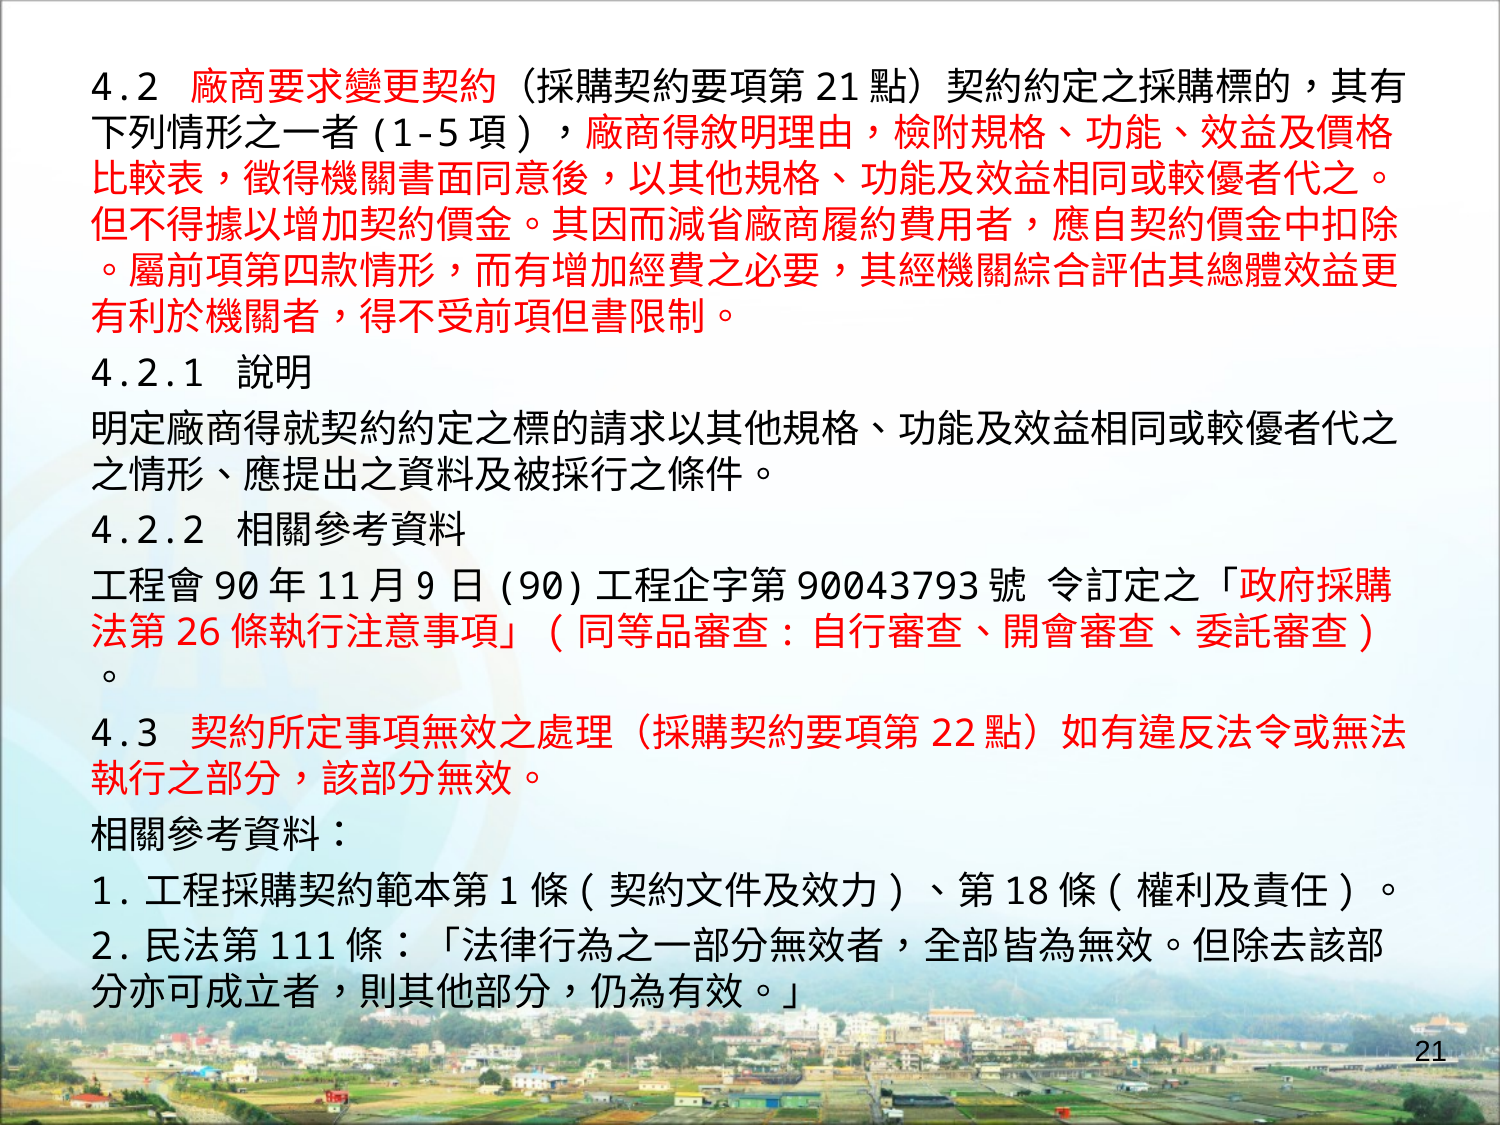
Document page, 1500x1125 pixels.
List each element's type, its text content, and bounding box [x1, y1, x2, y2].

picture [0, 0, 1500, 1125]
list 4.2 廠商要求變更契約（採購契約要項第21點）契約約定之採購標的，其有下列情形之一者(1-5項)，廠商得敘明理由，檢附規格、功能、效益及價格比較表，徵得機關書面同意後，以其他規格、功能及效益相同或較優者代之。但不得據以增加契約價金。其因而減省廠商履約費用者，應自契約價金中扣除。屬前項第四款情形，而有增加經費之必要，其經機關綜合評估其總體效益更有利於機關者，得不受前項但書限制。 4.2.1 說明 明定廠商得就契約約定之標的請求以其他規格、功能及效益相同或較優者代之之情形、應提出之資料及被採行之條件。 4.2.2 相關參考資料 工程會90年11月9日(90)工程企字第90043793號 令訂定之「政府採購法第26條執行注意事項」(同等品審查:自行審查、開會審查、委託審查)。 4.3 契約所定事項無效之處理（採購契約要項第22點）如有違反法令或無法執行之部分，該部分無效。 相關參考資料： 1.工程採購契約範本第1條(契約文件及效力)、第18條(權利及責任)。 2.民法第111條：「法律行為之一部分無效者，全部皆為無效。但除去該部分亦可成立者，則其他部分，仍為有效。」 [75, 54, 1426, 1053]
text_box <編號> [1111, 1024, 1462, 1103]
